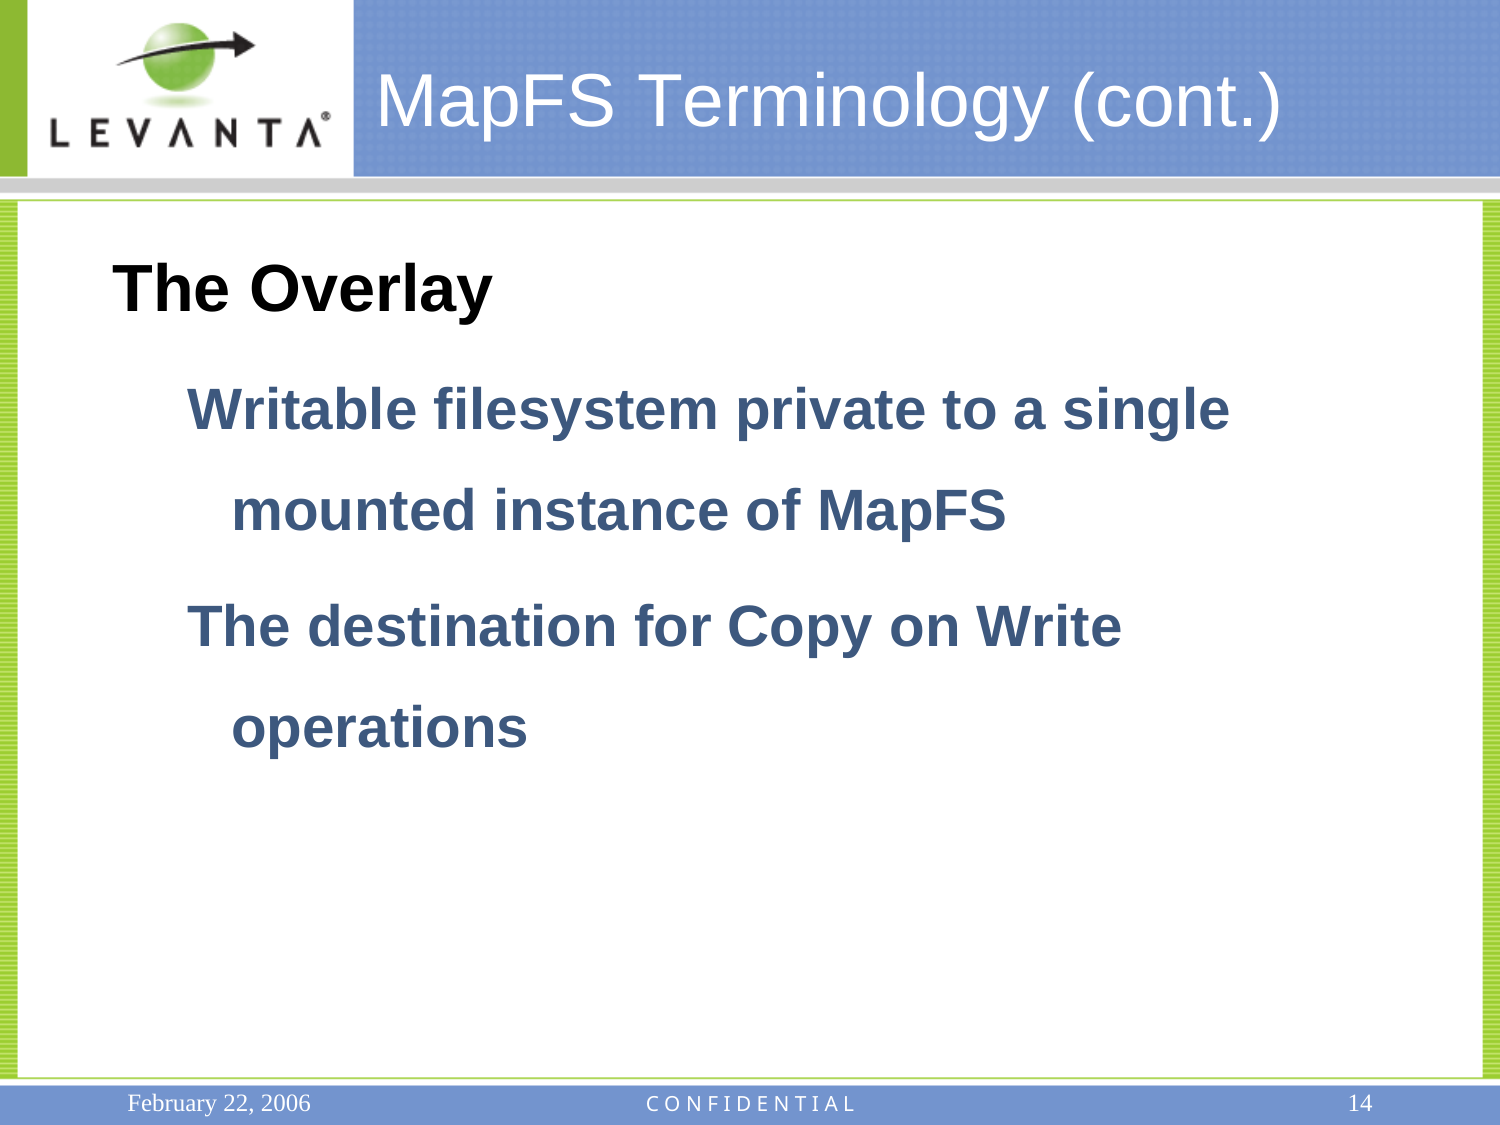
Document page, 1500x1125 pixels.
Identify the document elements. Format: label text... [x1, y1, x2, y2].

title MapFS Terminology (cont.) [375, 0, 1461, 151]
picture [0, 0, 1500, 1125]
list The Overlay Writable filesystem private to a single mounted instance of MapFS The destination for Copy on Write operations [112, 224, 1386, 1051]
